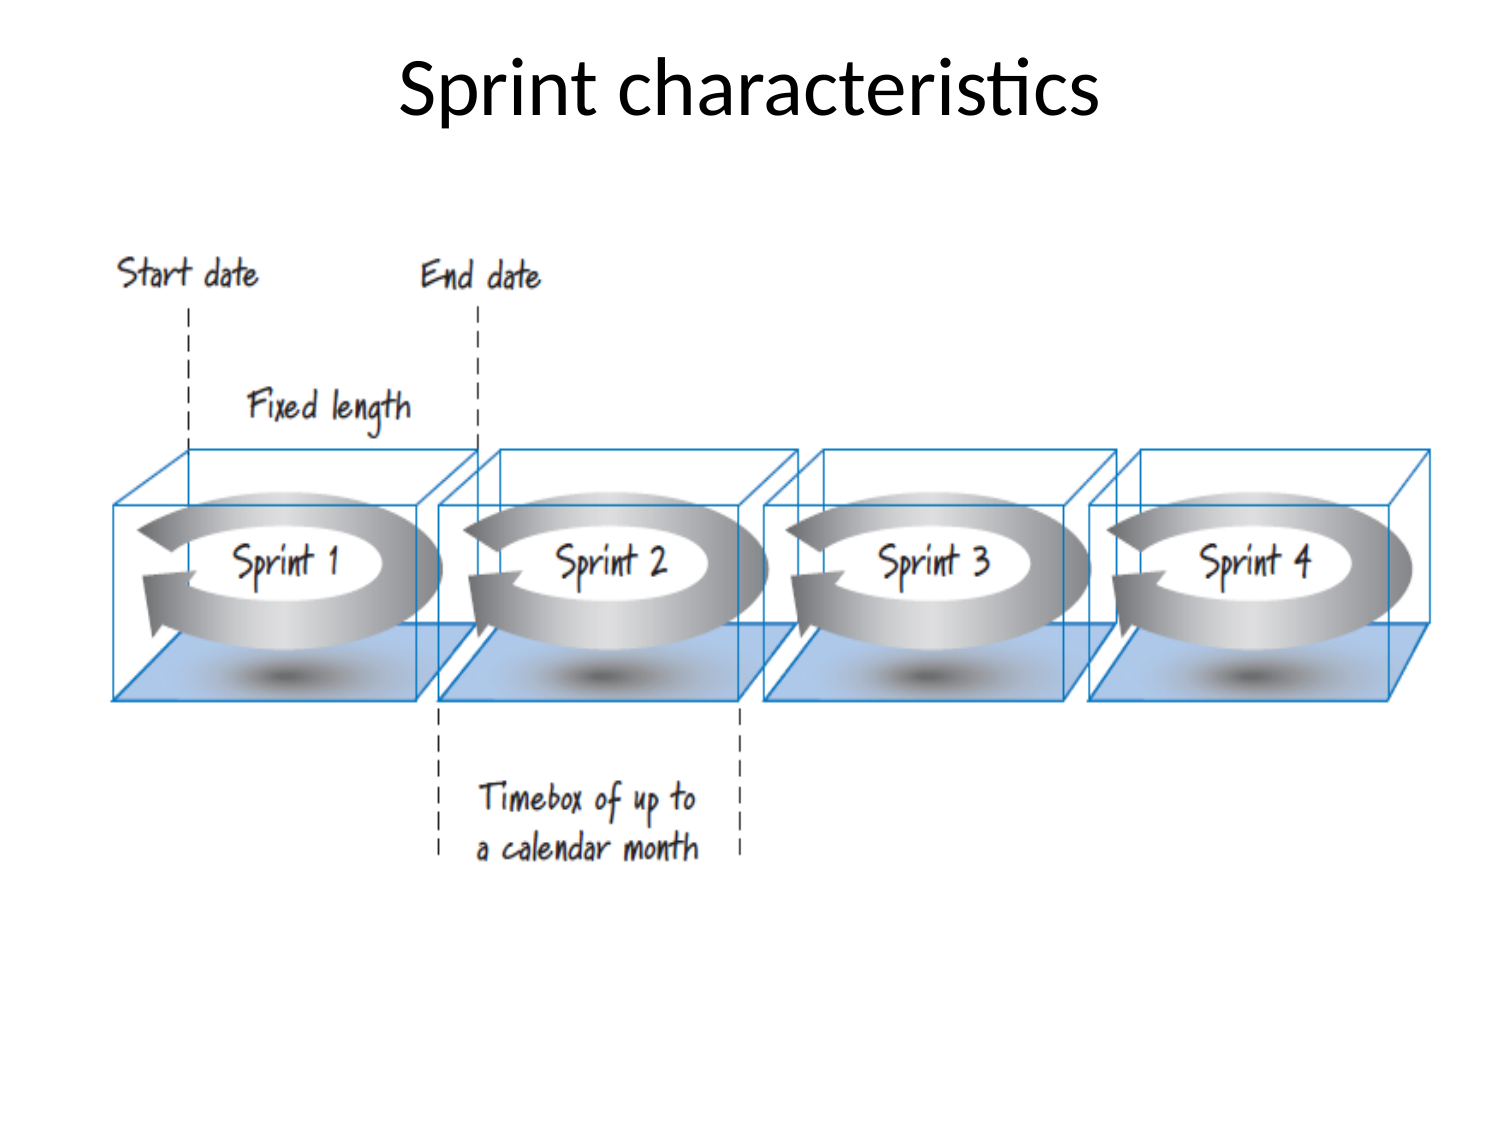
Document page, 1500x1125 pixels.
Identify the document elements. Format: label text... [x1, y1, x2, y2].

title Sprint characteristics [75, 24, 1426, 138]
picture [99, 249, 1438, 874]
